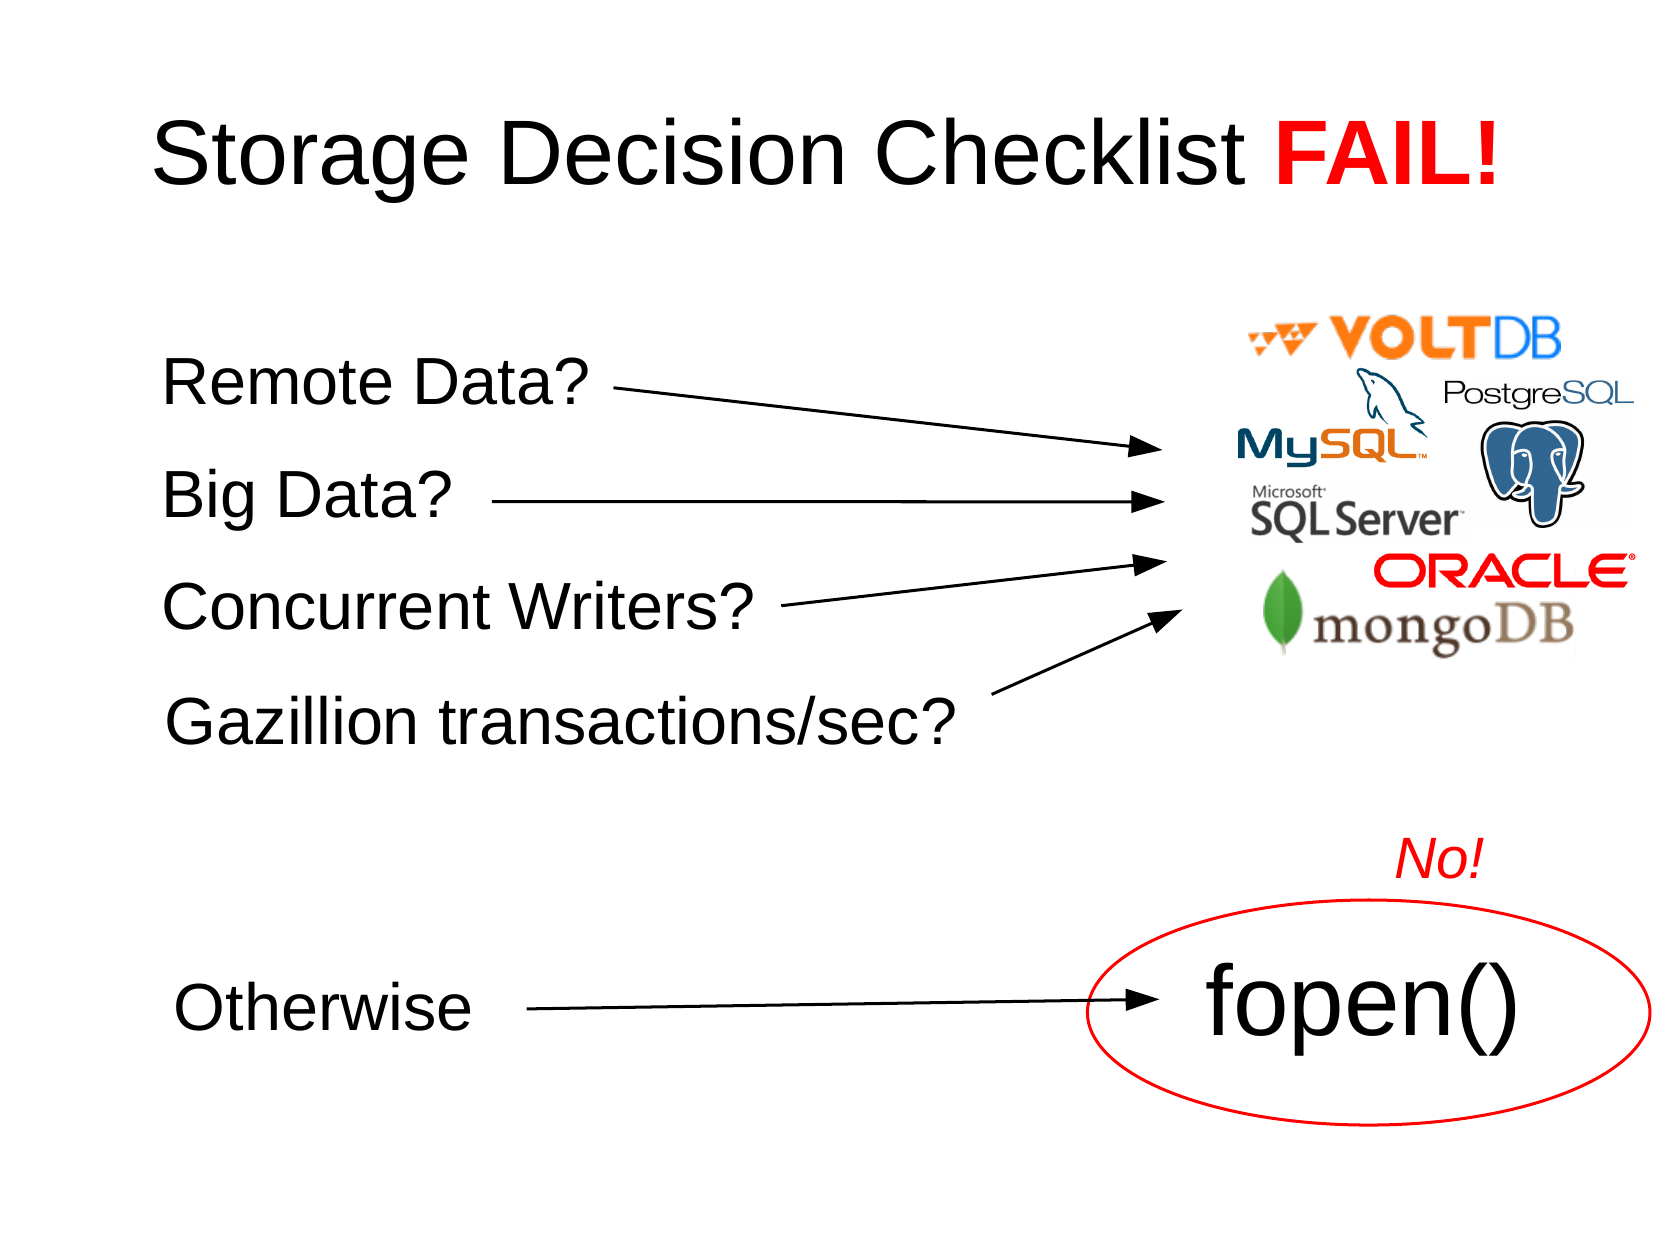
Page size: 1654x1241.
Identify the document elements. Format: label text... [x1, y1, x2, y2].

text_box Remote Data? [146, 336, 606, 429]
text_box Gazillion transactions/sec? [150, 676, 973, 768]
text_box fopen() [1191, 937, 1538, 1068]
text_box Otherwise [159, 962, 489, 1055]
picture [1231, 287, 1634, 544]
text_box Concurrent Writers? [146, 561, 772, 654]
text_box Big Data? [146, 449, 469, 541]
text_box No! [1379, 818, 1501, 938]
picture [1262, 548, 1639, 665]
title Storage Decision Checklist FAIL! [82, 49, 1571, 257]
